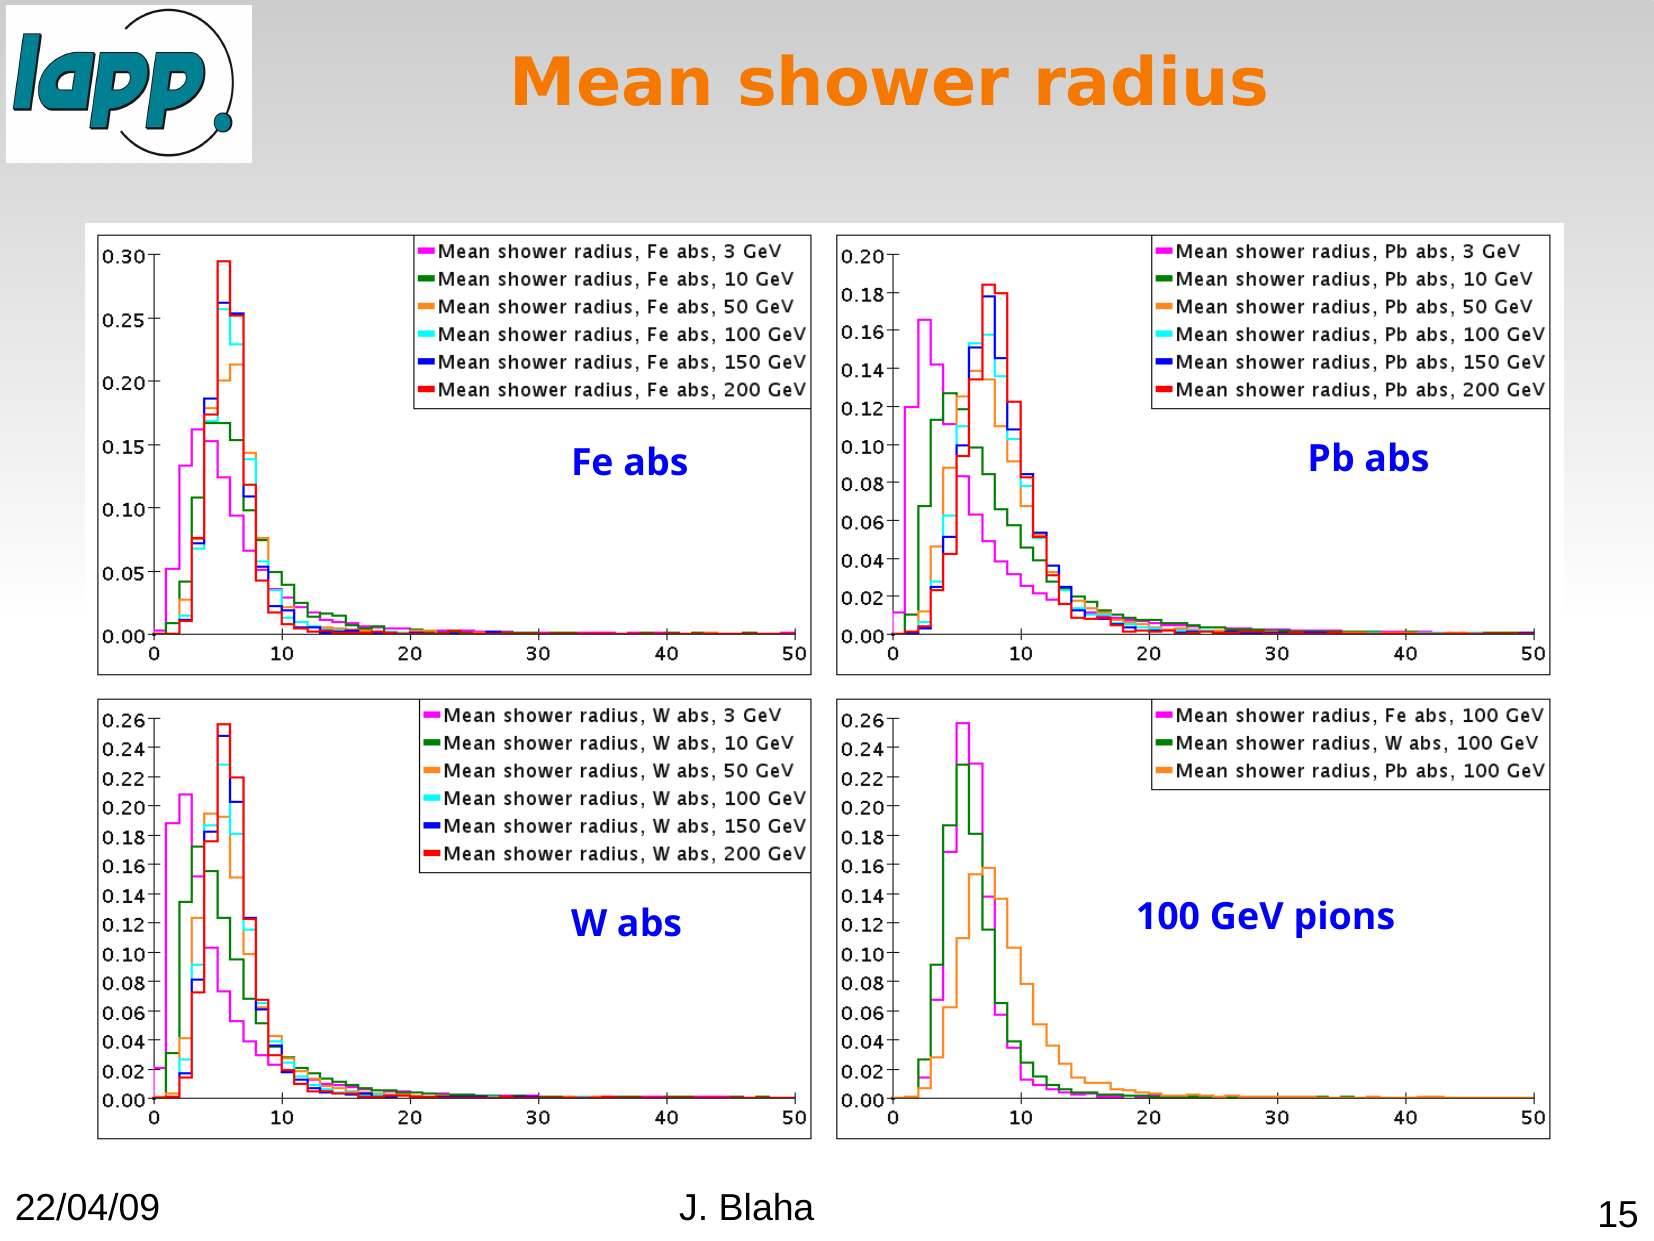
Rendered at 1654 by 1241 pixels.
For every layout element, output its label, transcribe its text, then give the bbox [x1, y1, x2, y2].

picture [5, 5, 252, 163]
text_box Pb abs [1292, 426, 1490, 496]
text_box 3 [1575, 1186, 1654, 1241]
title Mean shower radius [148, 8, 1654, 157]
text_box Fe abs [556, 430, 754, 500]
text_box 22/04/09 [0, 1179, 177, 1241]
text_box W abs [556, 891, 754, 961]
text_box 100 GeV pions [1121, 884, 1529, 954]
picture [85, 223, 1564, 1151]
text_box J. Blaha [653, 1179, 1000, 1241]
